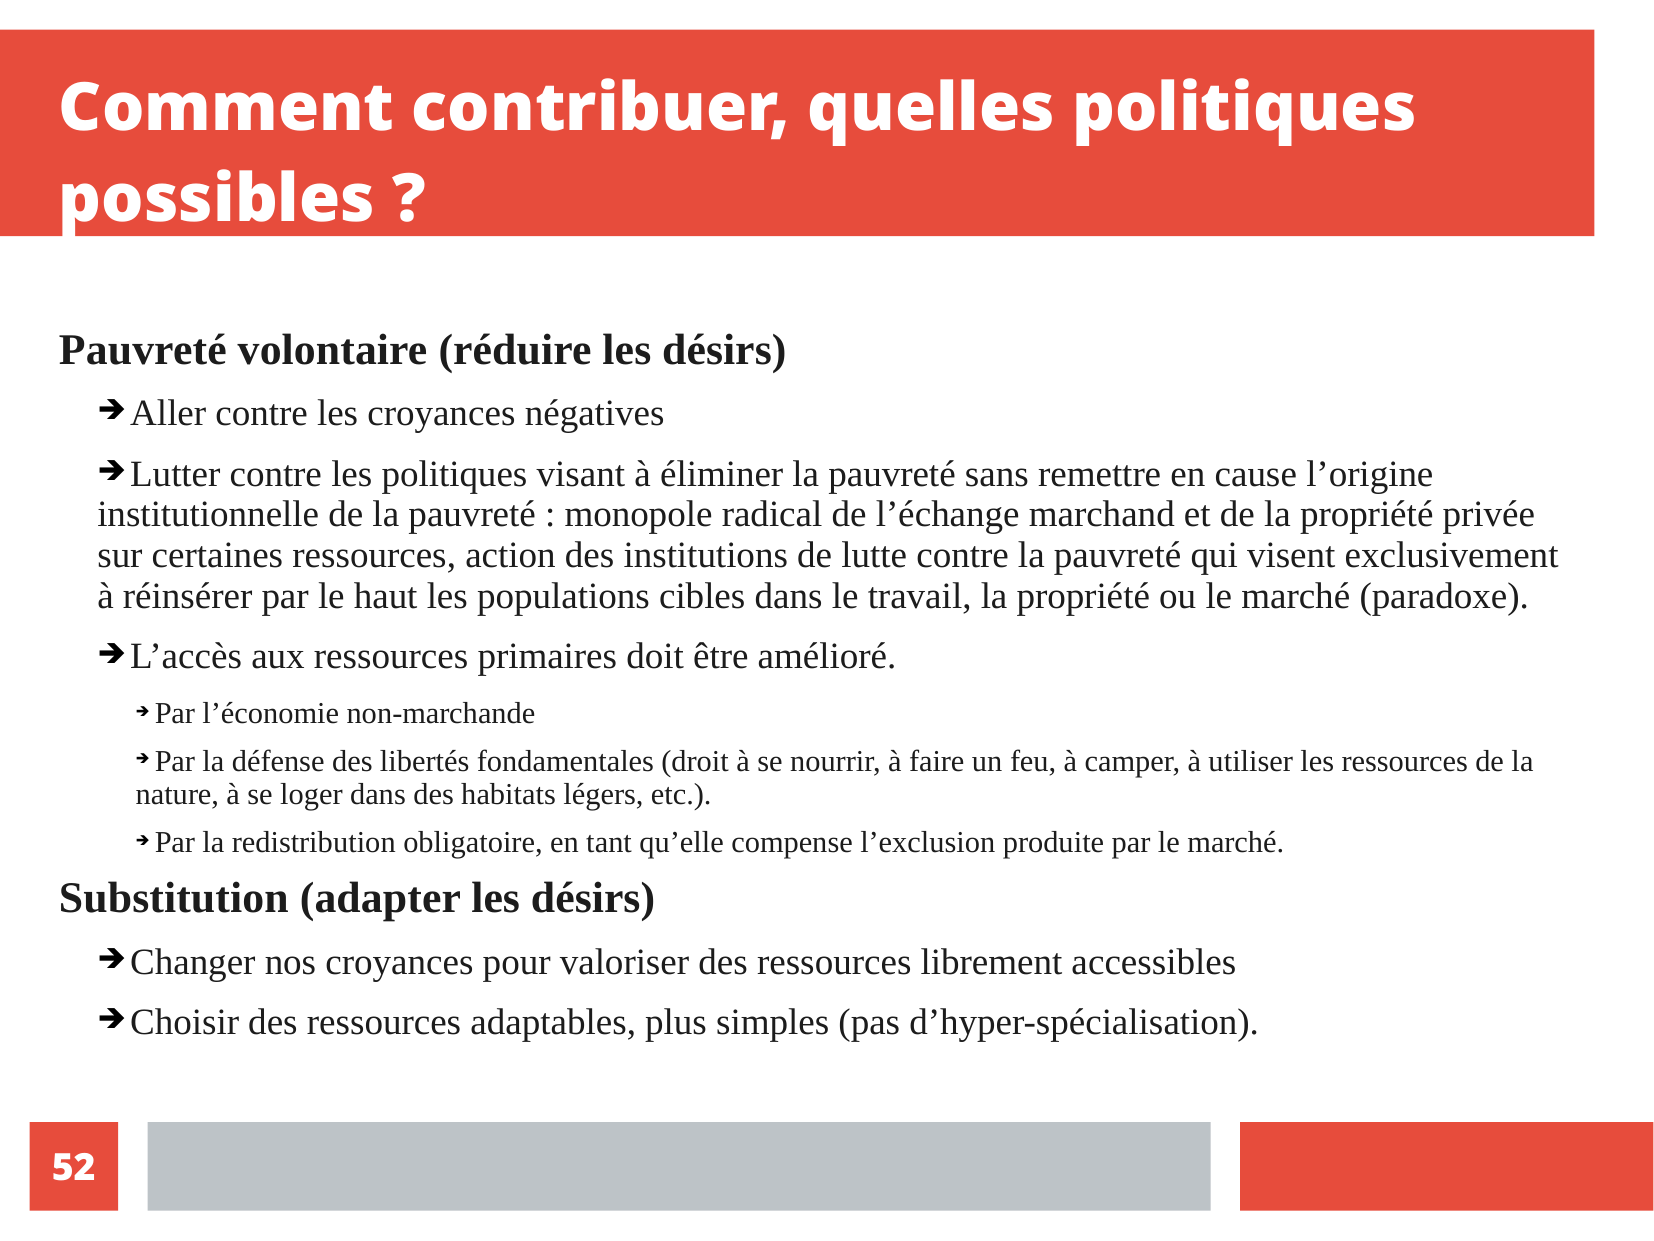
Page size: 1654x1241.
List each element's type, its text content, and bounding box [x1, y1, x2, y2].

title Comment contribuer, quelles politiques possibles ? [59, 59, 1595, 207]
list Pauvreté volontaire (réduire les désirs) Aller contre les croyances négatives Lutter contre les politiques visant à éliminer la pauvreté sans remettre en cause l’origine institutionnelle de la pauvreté : monopole radical de l’échange marchand et de la propriété privée sur certaines ressources, action des institutions de lutte contre la pauvreté qui visent exclusivement à réinsérer par le haut les populations cibles dans le travail, la propriété ou le marché (paradoxe). L’accès aux ressources primaires doit être amélioré. Par l’économie non-marchande Par la défense des libertés fondamentales (droit à se nourrir, à faire un feu, à camper, à utiliser les ressources de la nature, à se loger dans des habitats légers, etc.). Par la redistribution obligatoire, en tant qu’elle compense l’exclusion produite par le marché. Substitution (adapter les désirs) Changer nos croyances pour valoriser des ressources librement accessibles Choisir des ressources adaptables, plus simples (pas d’hyper-spécialisation). [59, 324, 1565, 1093]
